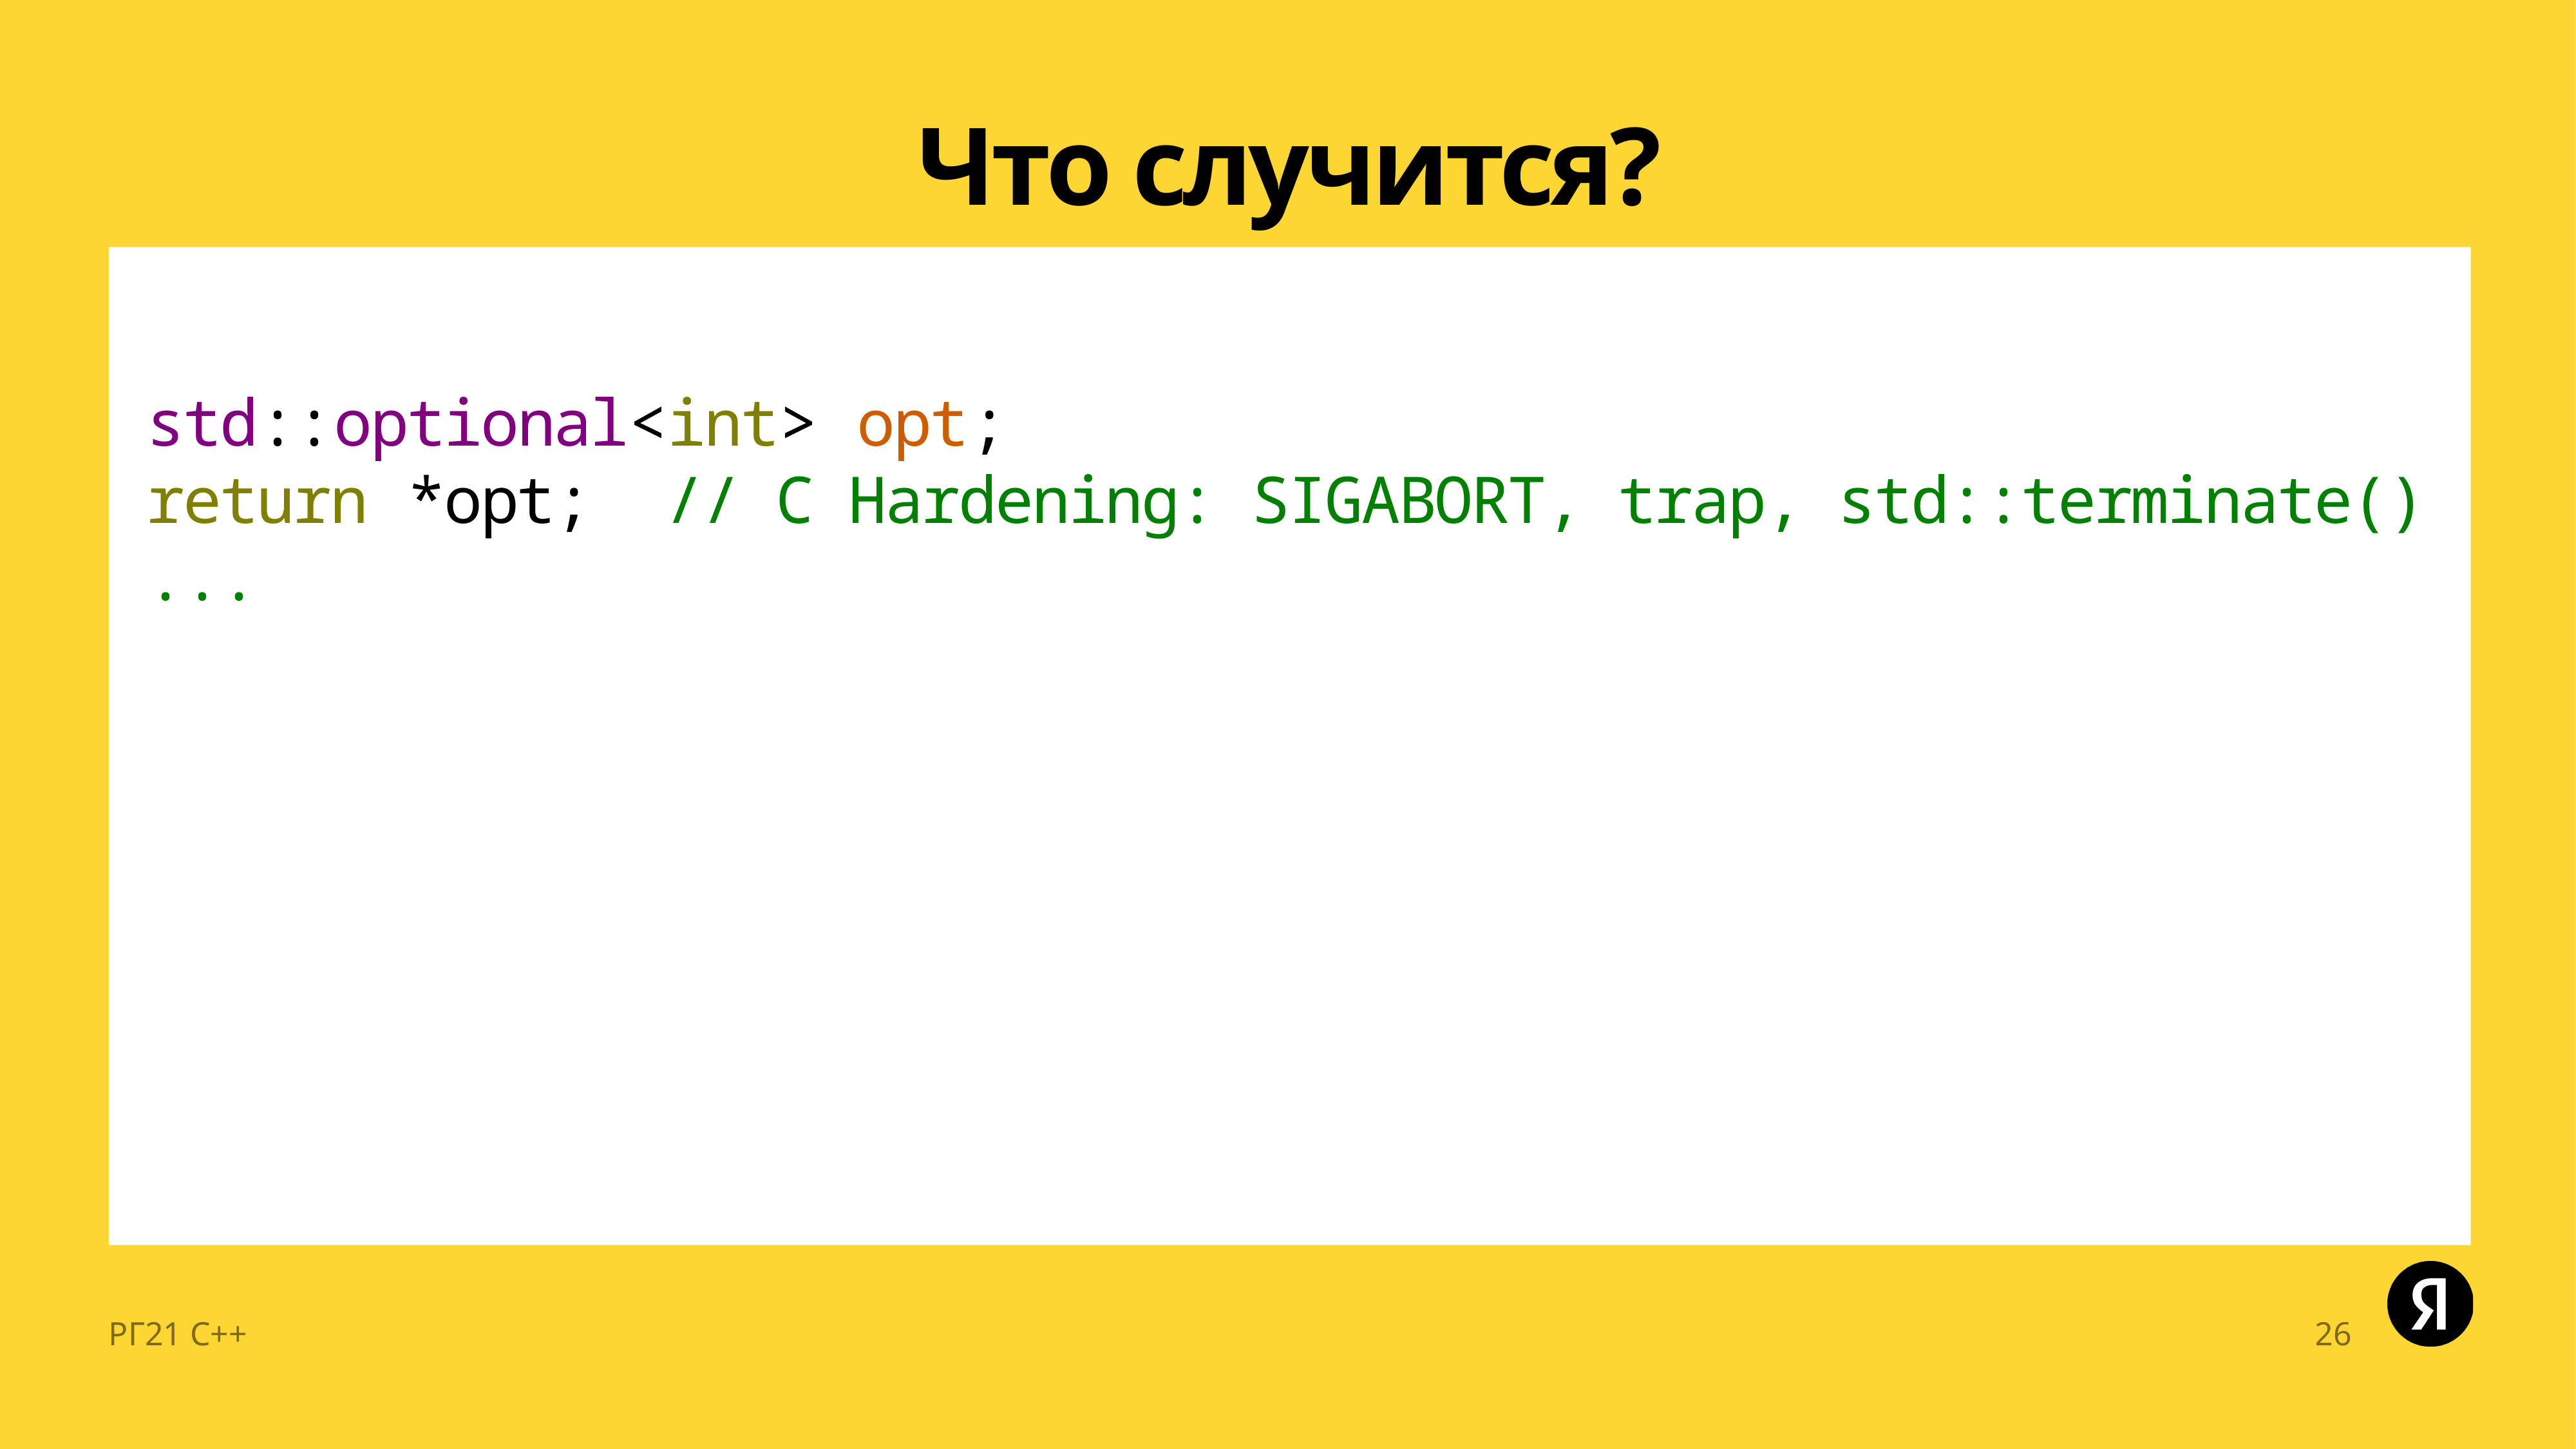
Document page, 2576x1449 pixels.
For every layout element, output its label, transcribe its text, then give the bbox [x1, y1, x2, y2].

list std::optional<int> opt; return *opt; // С Hardening: SIGABORT, trap, std::terminate() ... [108, 247, 2471, 1245]
title Что случится? [106, 101, 2473, 228]
picture [2387, 1261, 2474, 1347]
